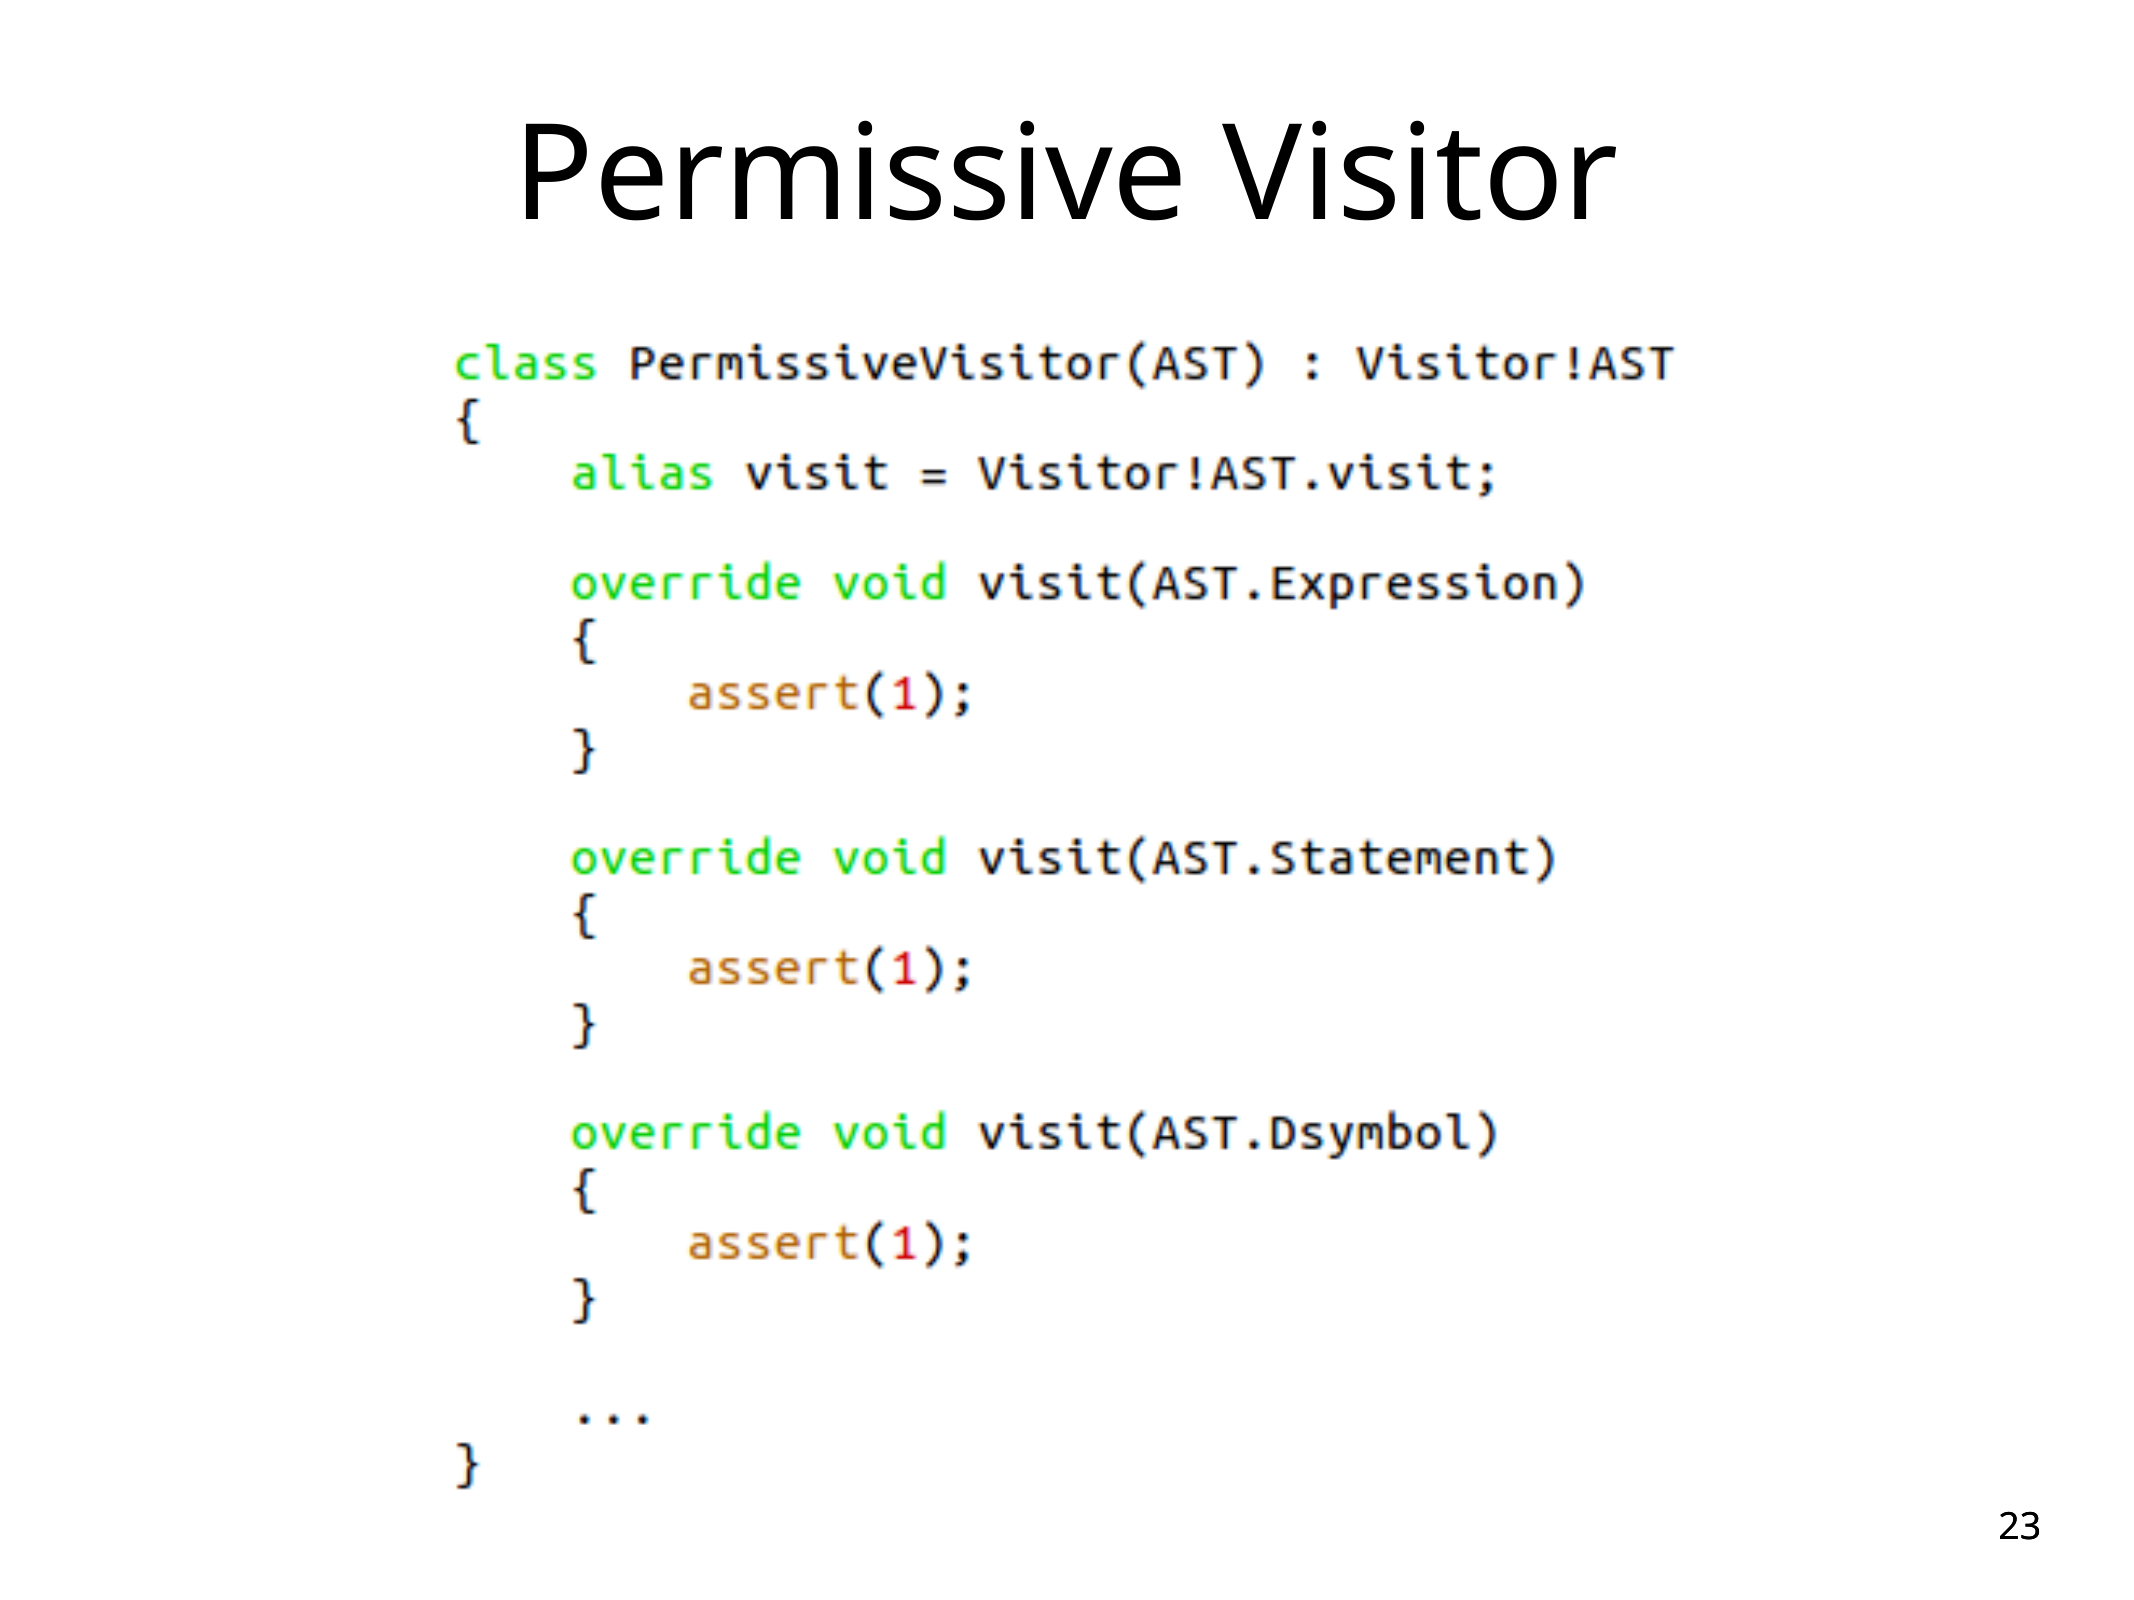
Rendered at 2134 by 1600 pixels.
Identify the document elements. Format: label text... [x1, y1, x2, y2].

text_box <number> [1985, 1493, 2055, 1557]
title Permissive Visitor [156, 72, 1978, 261]
picture [439, 332, 1694, 1509]
